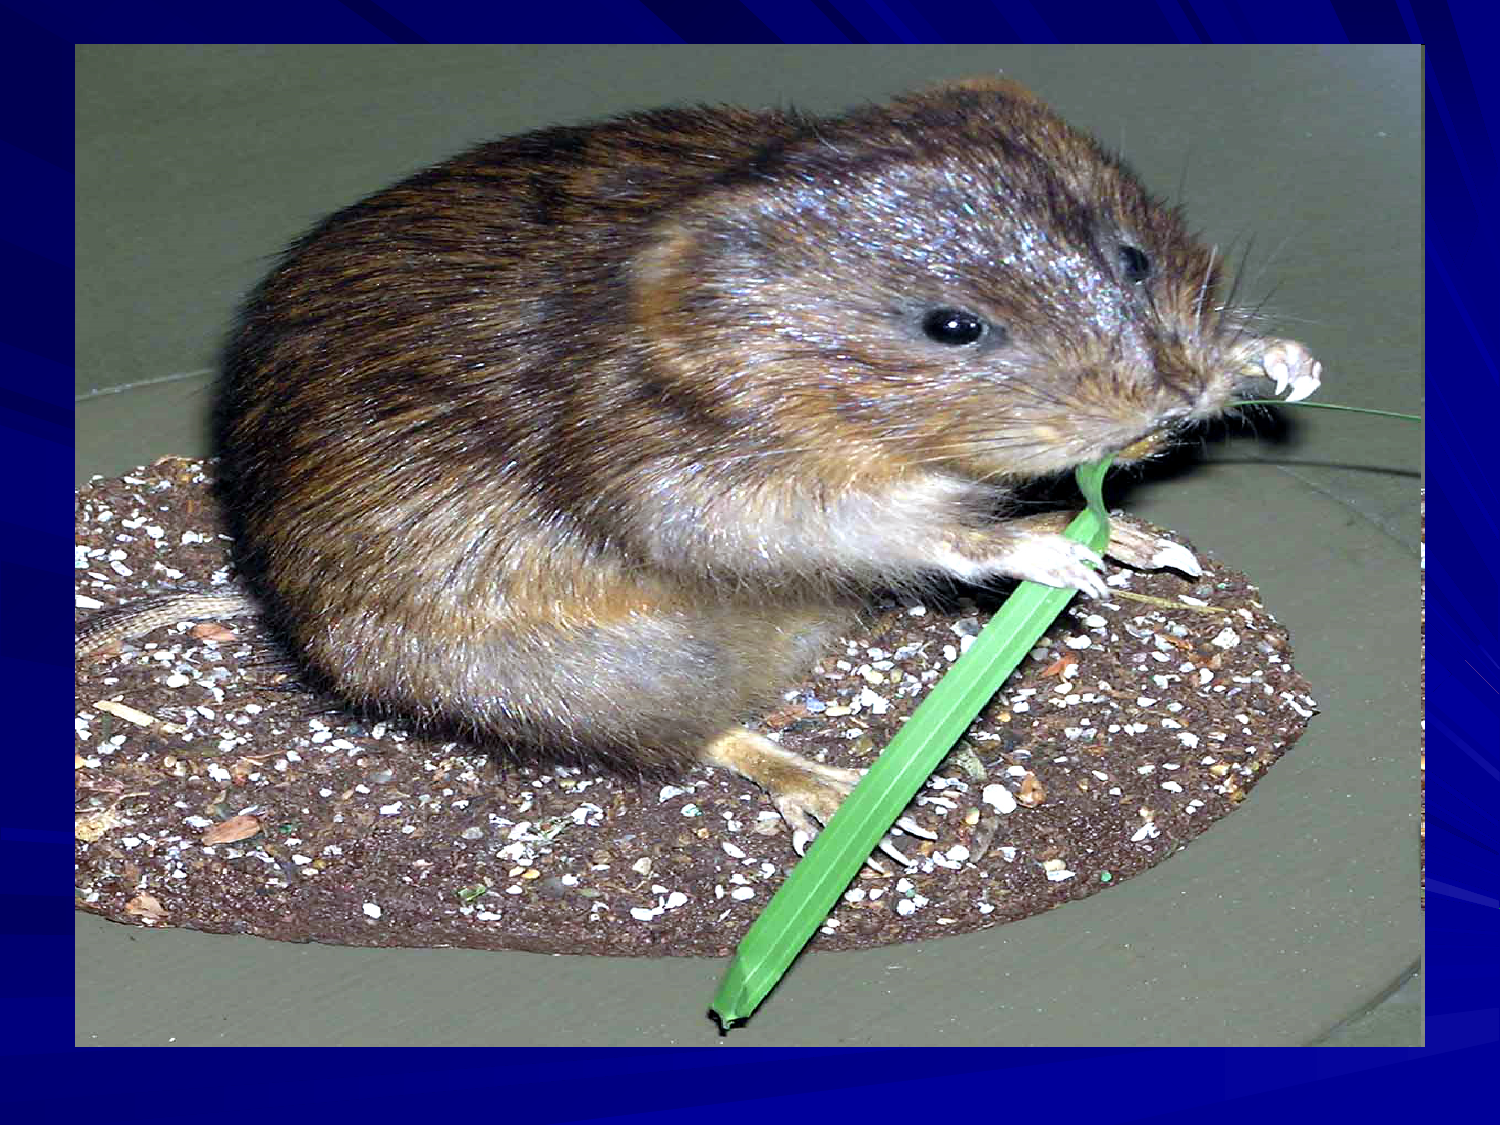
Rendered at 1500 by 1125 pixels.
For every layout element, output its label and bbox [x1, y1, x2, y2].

picture [75, 44, 1425, 1047]
